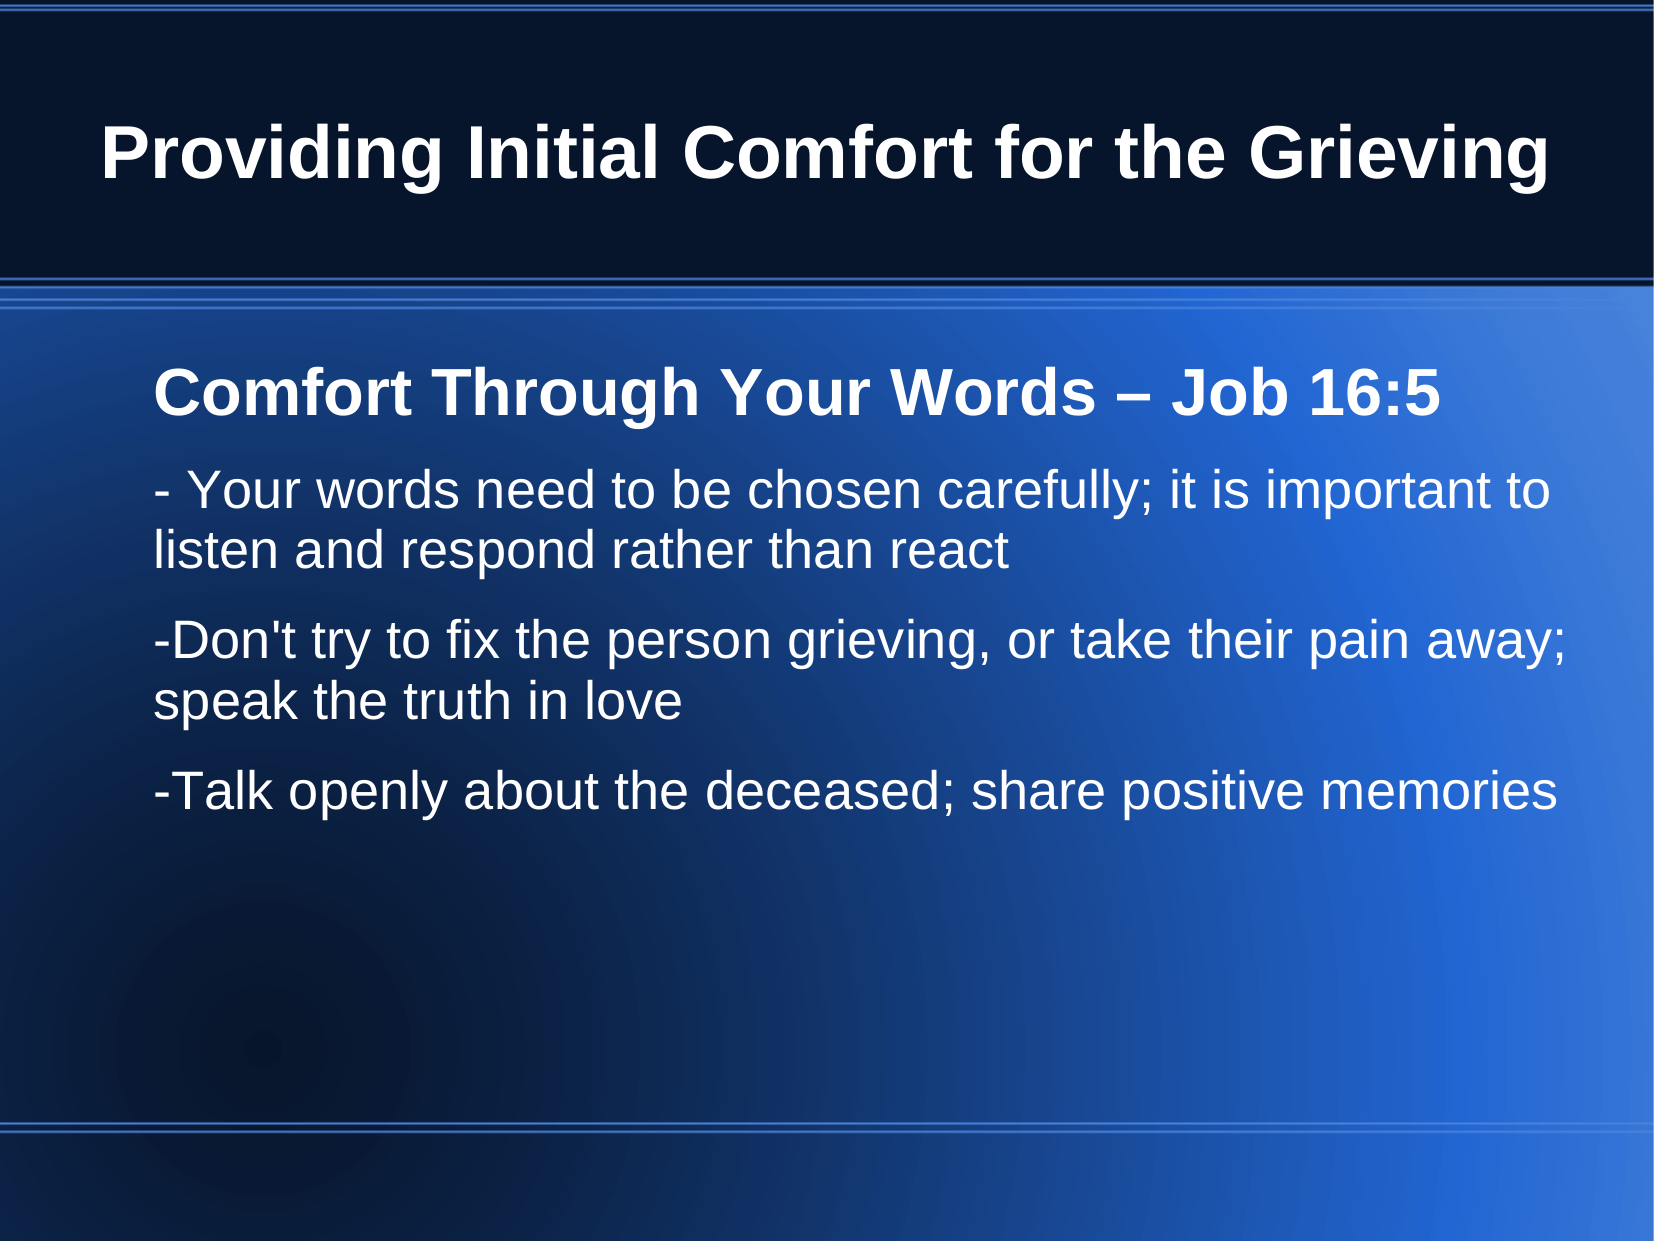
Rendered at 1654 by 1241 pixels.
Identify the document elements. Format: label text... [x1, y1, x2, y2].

title Providing Initial Comfort for the Grieving [82, 49, 1571, 257]
picture [0, 0, 1654, 1241]
list Comfort Through Your Words – Job 16:5 - Your words need to be chosen carefully; it is important to listen and respond rather than react -Don't try to fix the person grieving, or take their pain away; speak the truth in love -Talk openly about the deceased; share positive memories [82, 355, 1571, 1058]
